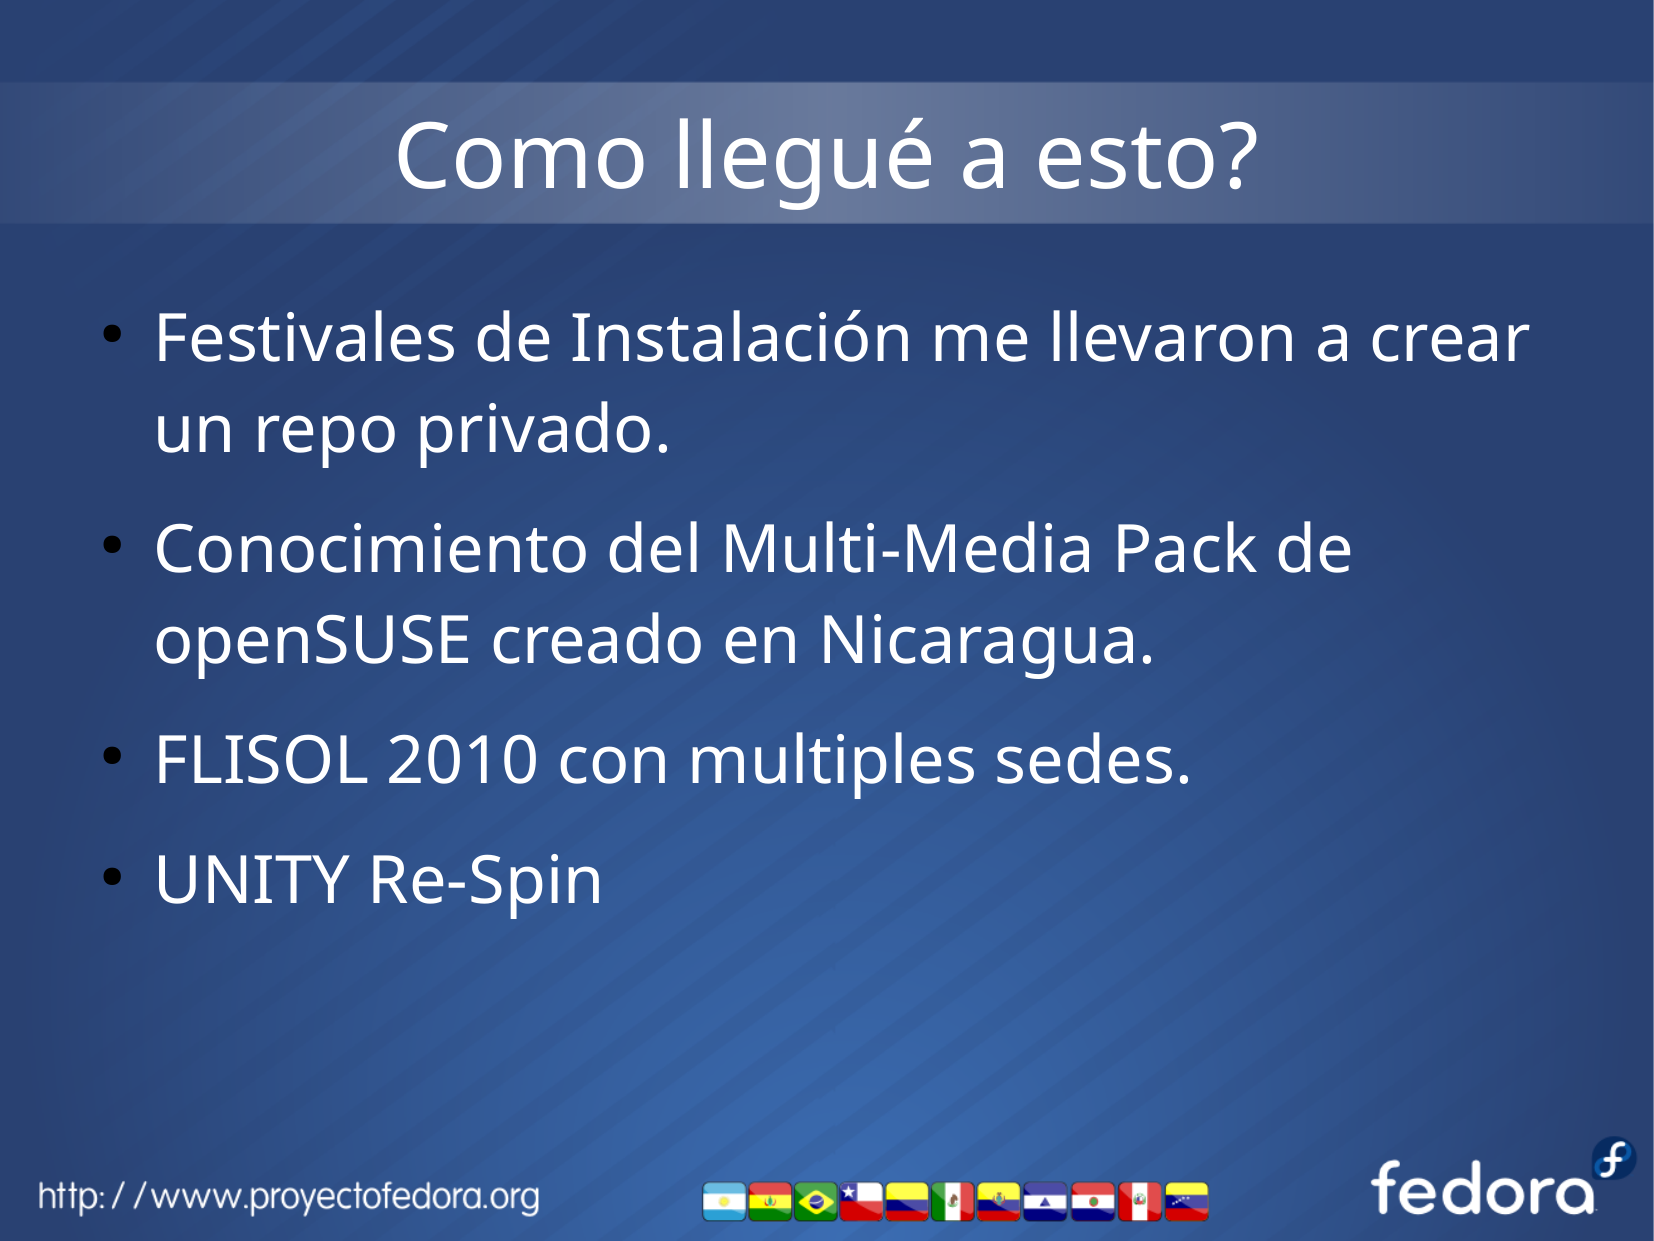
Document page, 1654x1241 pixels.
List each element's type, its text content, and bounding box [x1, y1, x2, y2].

list Festivales de Instalación me llevaron a crear un repo privado. Conocimiento del Multi-Media Pack de openSUSE creado en Nicaragua. FLISOL 2010 con multiples sedes. UNITY Re-Spin [82, 290, 1571, 1094]
title Como llegué a esto? [82, 56, 1571, 250]
picture [0, 0, 1654, 1241]
